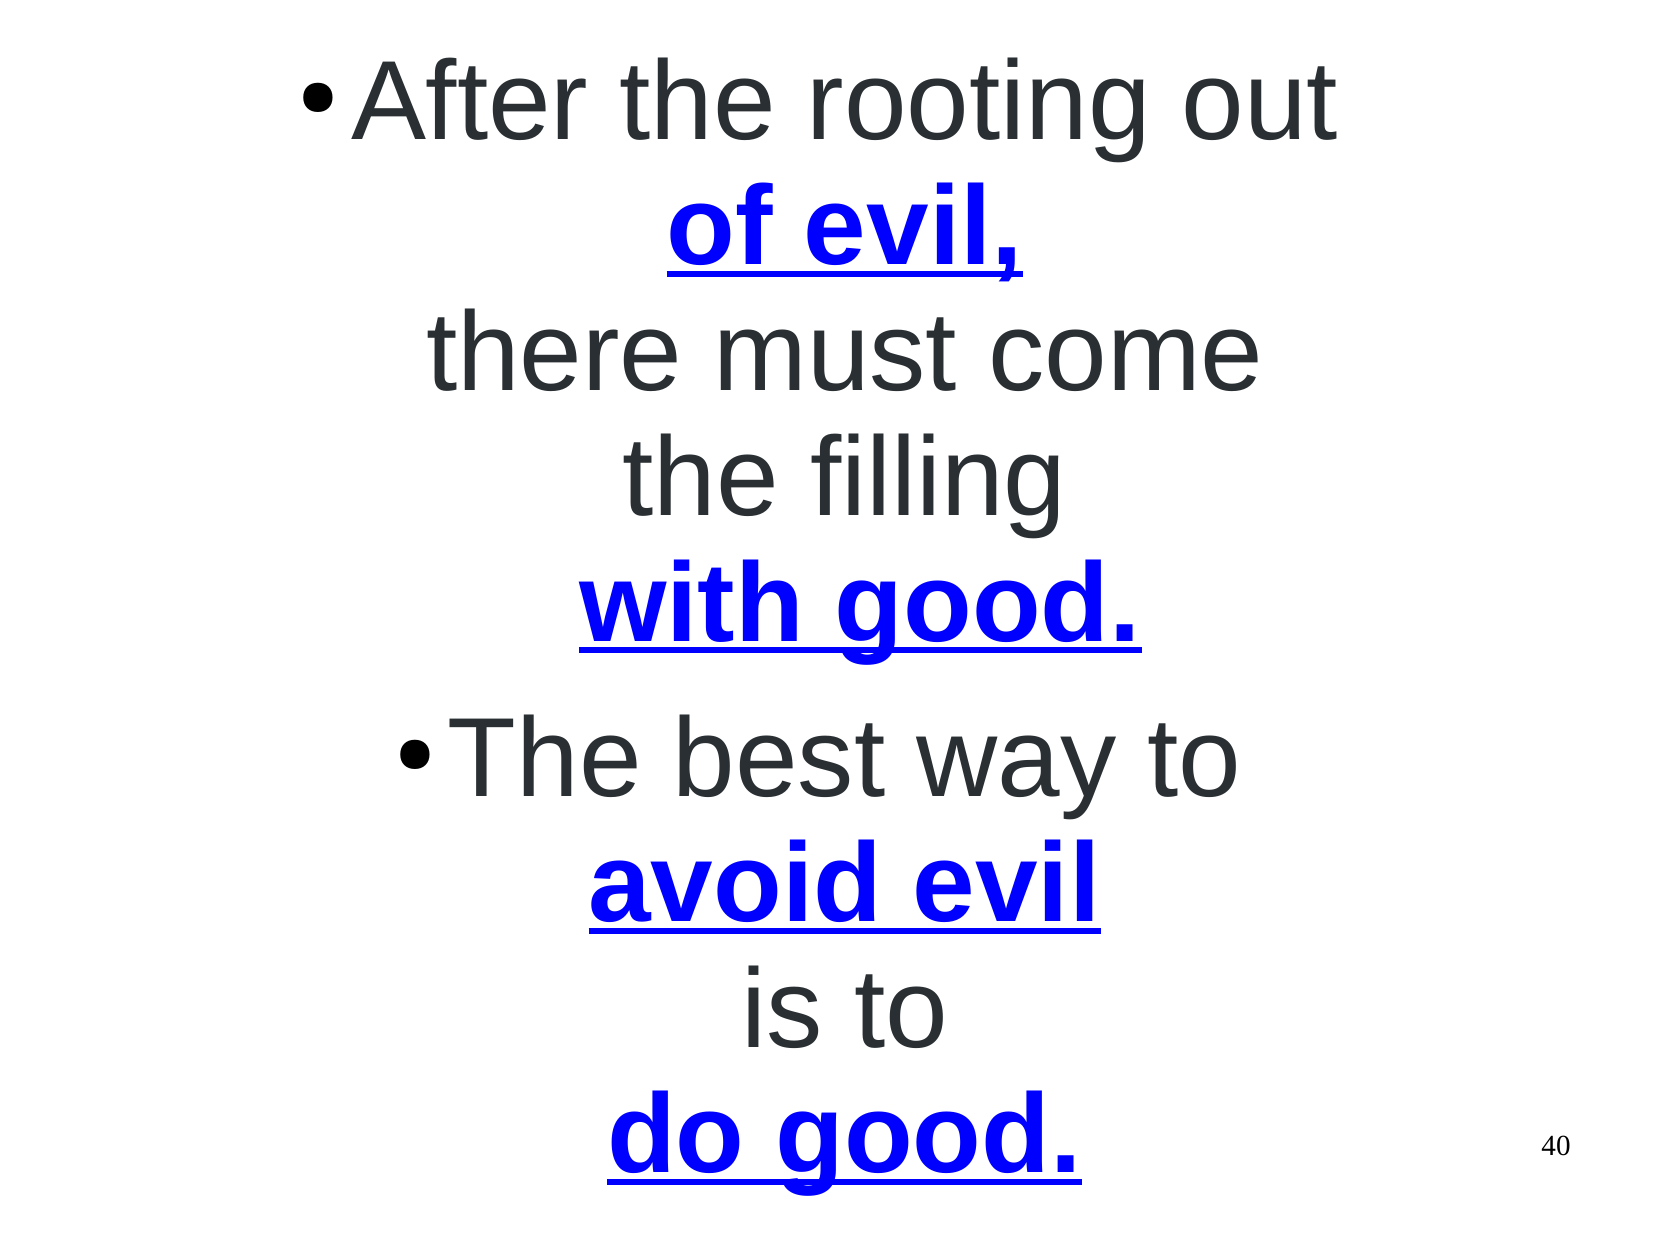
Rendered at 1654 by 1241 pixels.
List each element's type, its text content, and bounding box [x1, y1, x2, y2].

list After the rooting out of evil, there must come the filling with good. The best way to avoid evil is to do good. [37, 37, 1613, 1201]
